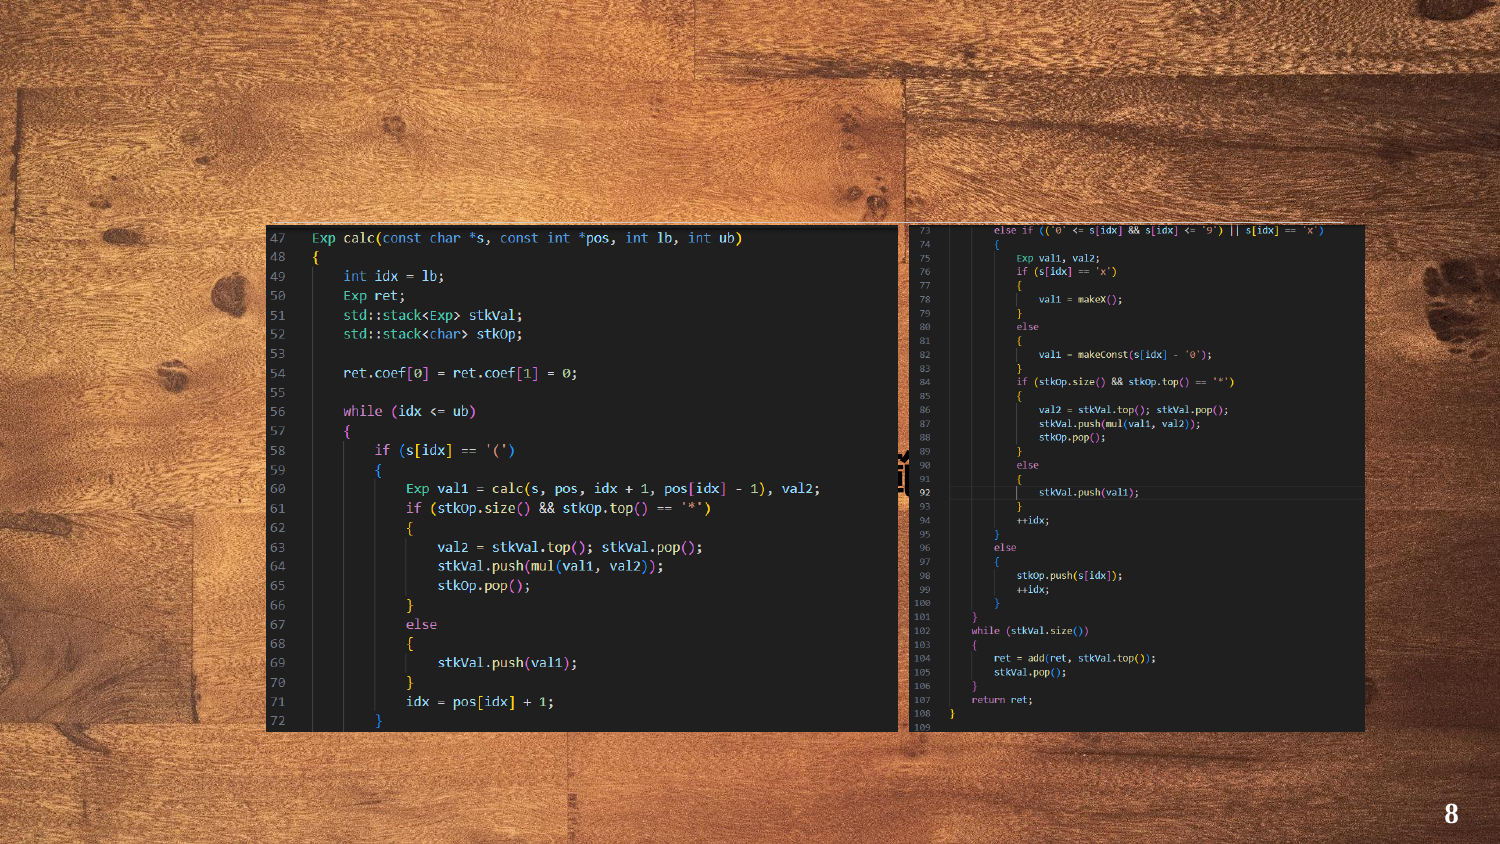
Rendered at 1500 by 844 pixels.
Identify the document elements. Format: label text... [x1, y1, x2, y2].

picture [909, 225, 1365, 732]
title 範例程式 [255, 117, 1341, 233]
picture [266, 225, 898, 732]
slide_number 7 [1429, 779, 1500, 844]
